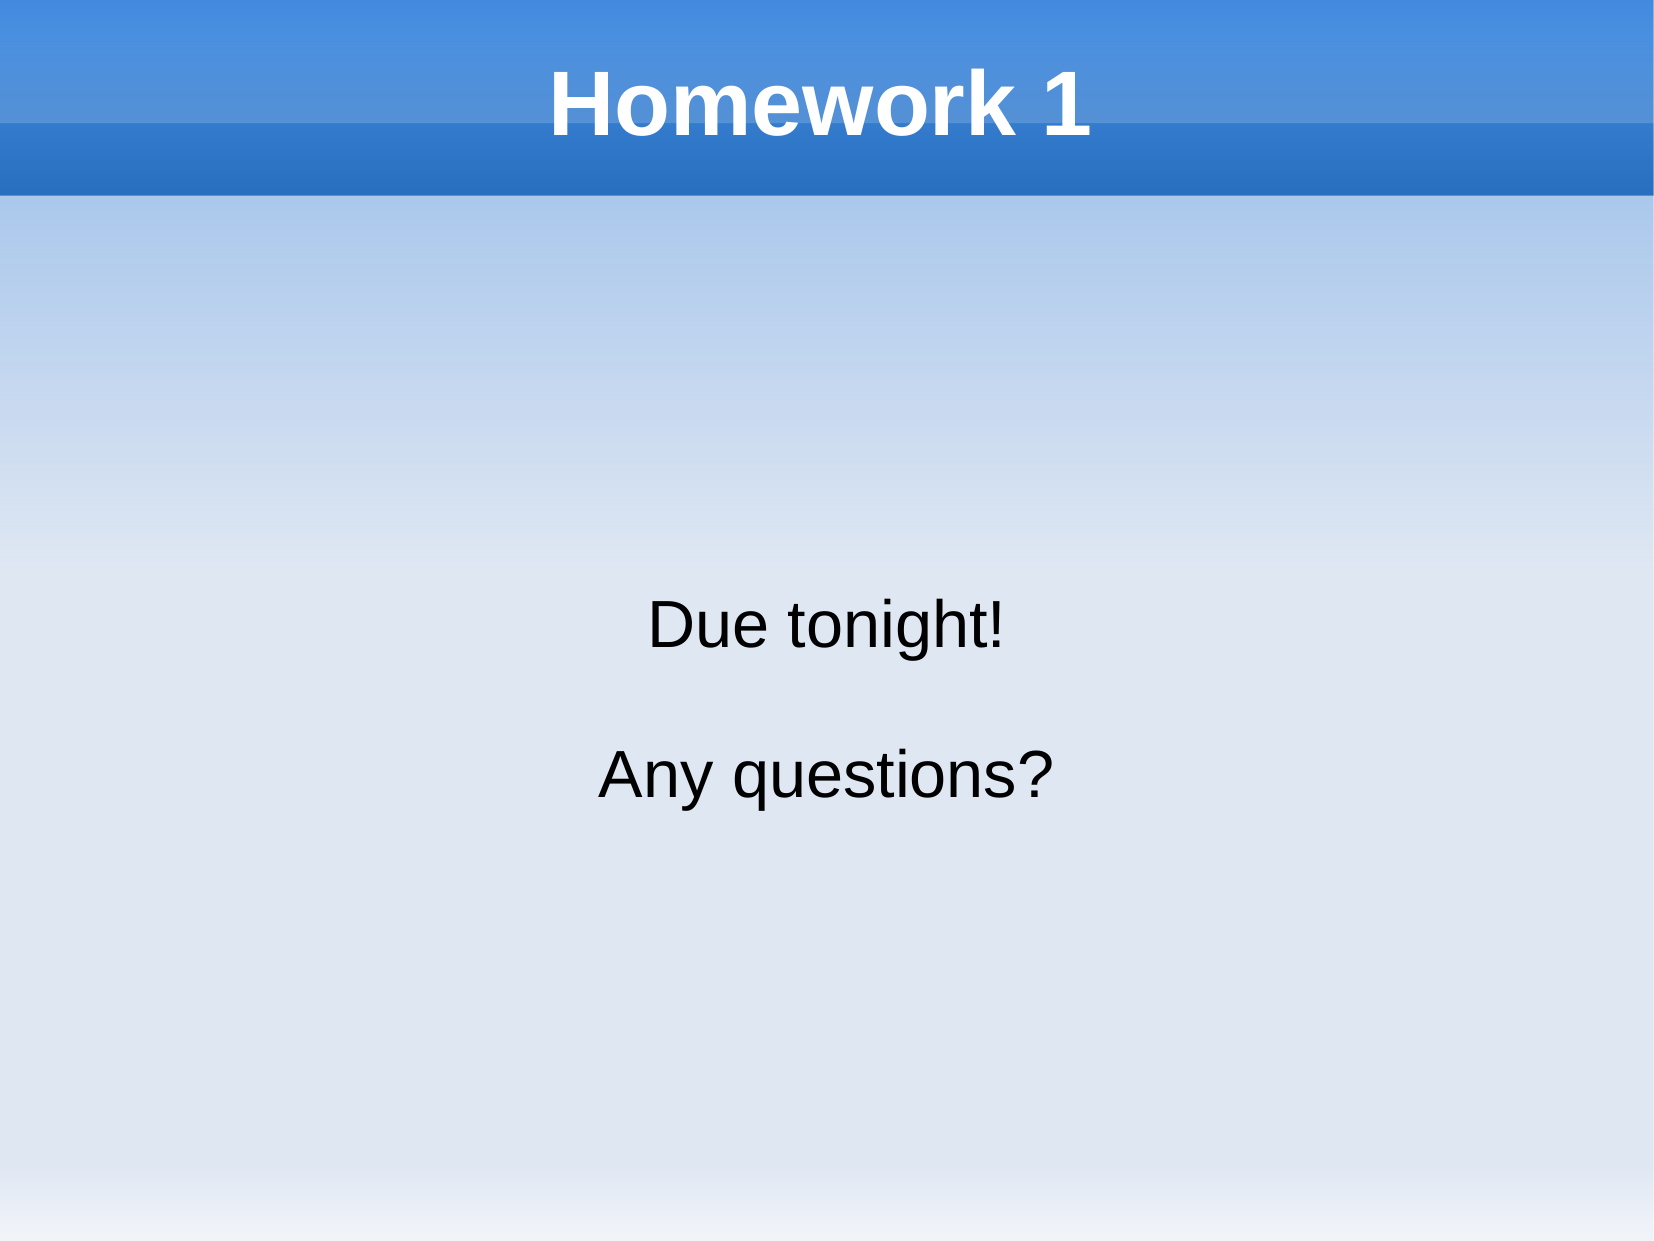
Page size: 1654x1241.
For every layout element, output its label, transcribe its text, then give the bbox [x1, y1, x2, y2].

title Homework 1 [76, 0, 1565, 208]
subtitle Due tonight! Any questions? [82, 290, 1571, 1109]
picture [0, 0, 1654, 1241]
